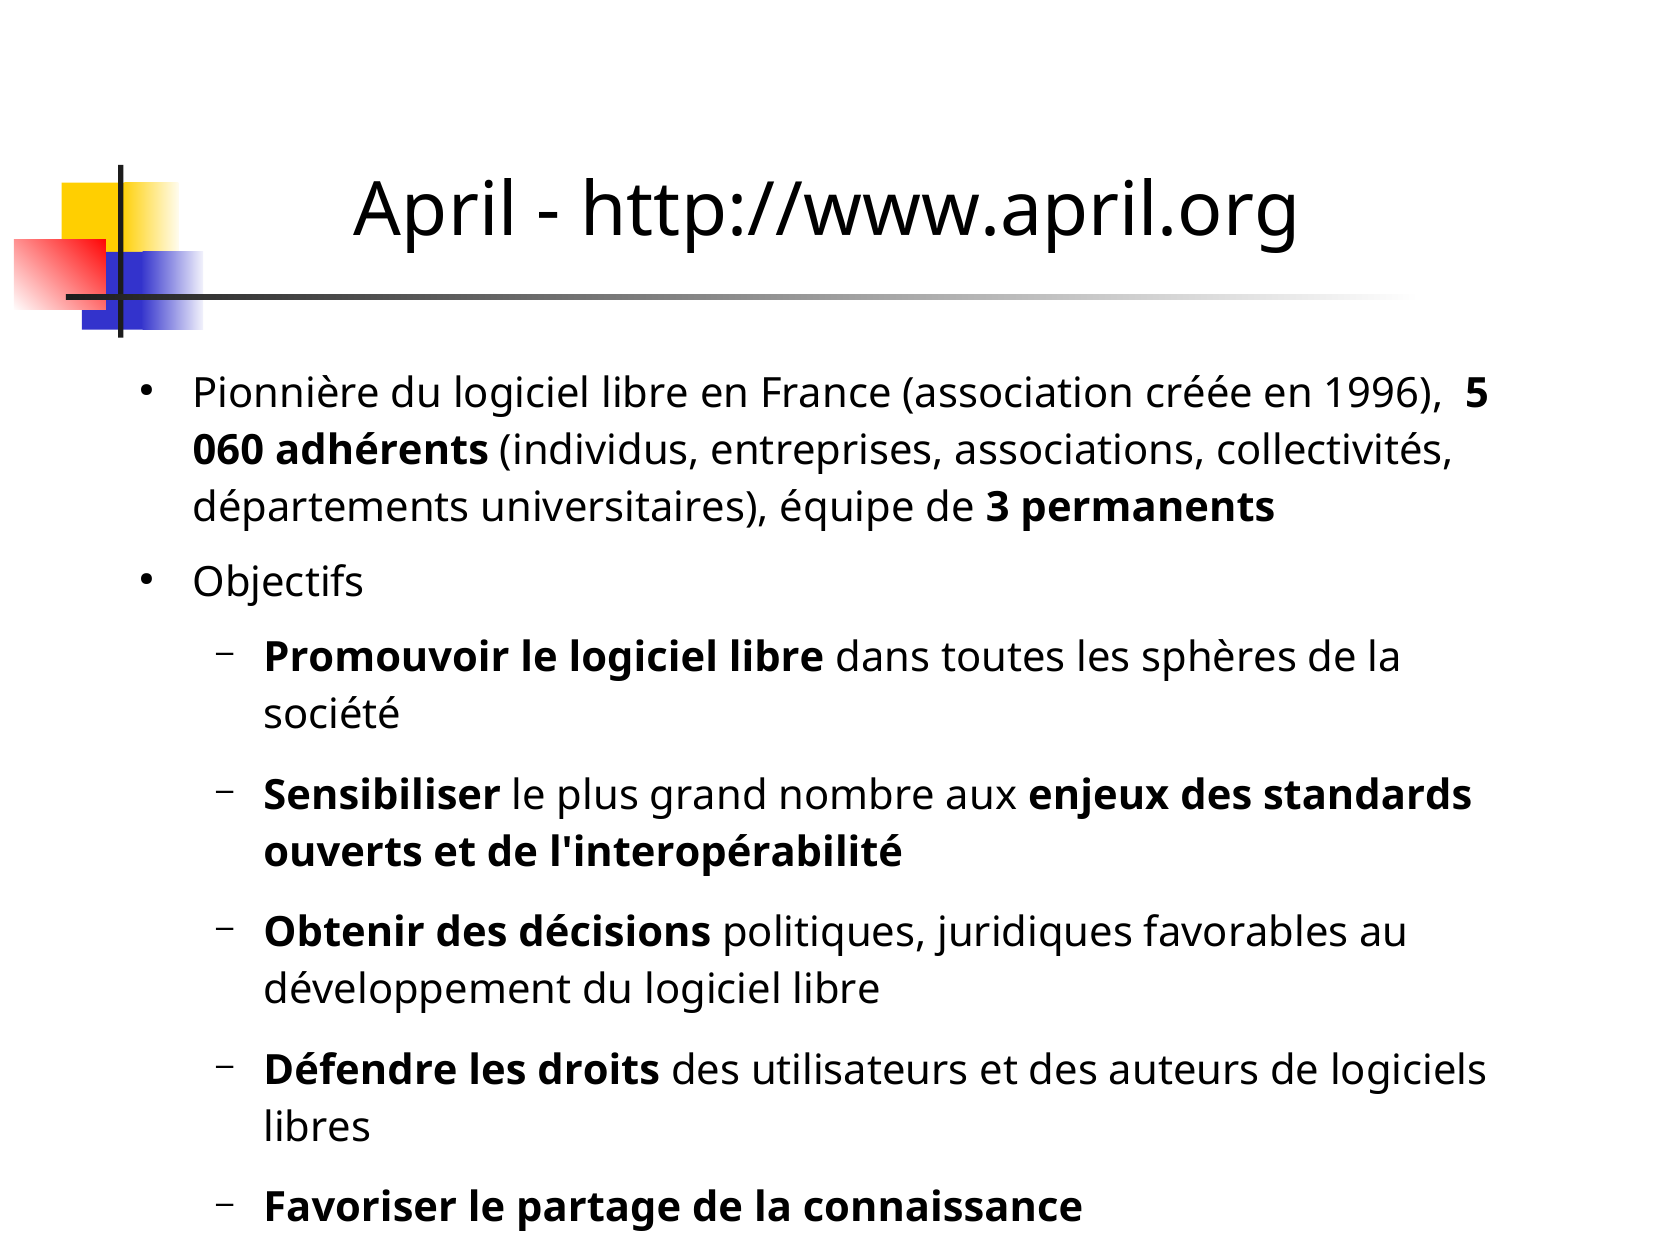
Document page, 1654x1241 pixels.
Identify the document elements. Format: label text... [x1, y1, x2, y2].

list Pionnière du logiciel libre en France (association créée en 1996), 5 060 adhérents (individus, entreprises, associations, collectivités, départements universitaires), équipe de 3 permanents Objectifs Promouvoir le logiciel libre dans toutes les sphères de la société Sensibiliser le plus grand nombre aux enjeux des standards ouverts et de l'interopérabilité Obtenir des décisions politiques, juridiques favorables au développement du logiciel libre Défendre les droits des utilisateurs et des auteurs de logiciels libres Favoriser le partage de la connaissance [121, 362, 1534, 1204]
title April - http://www.april.org [121, 102, 1534, 311]
